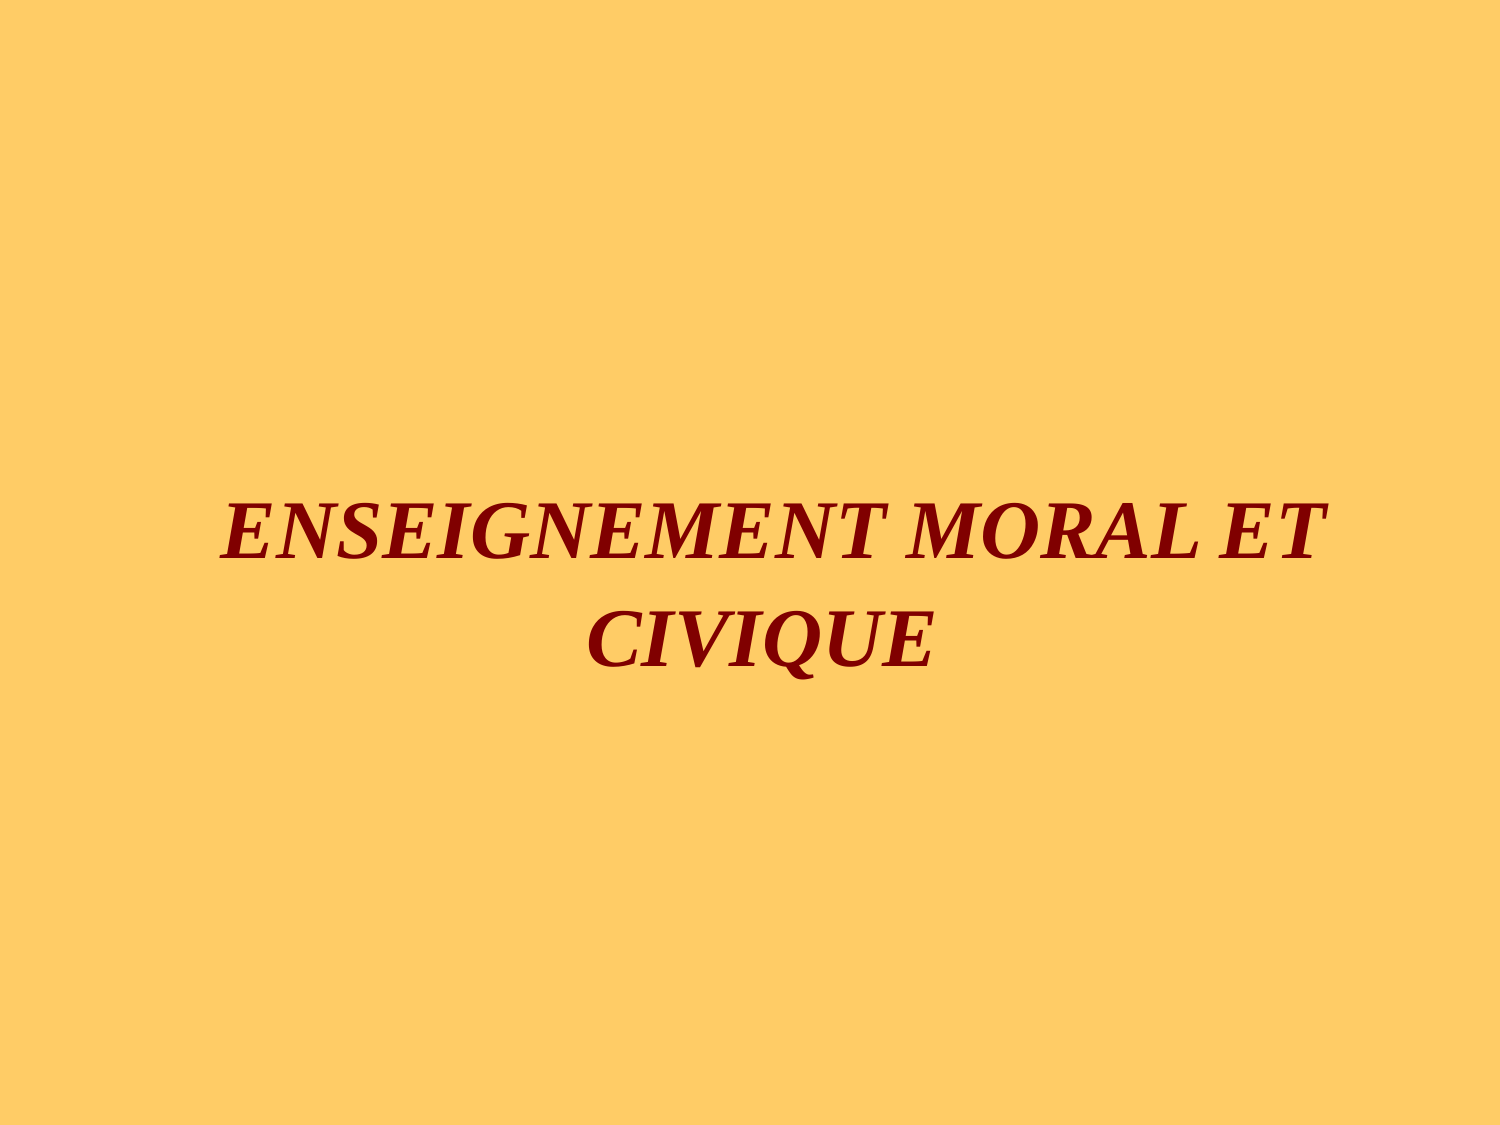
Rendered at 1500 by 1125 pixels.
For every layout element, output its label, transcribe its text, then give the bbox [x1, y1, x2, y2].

text_box ENSEIGNEMENT MORAL ET CIVIQUE [112, 290, 1435, 870]
